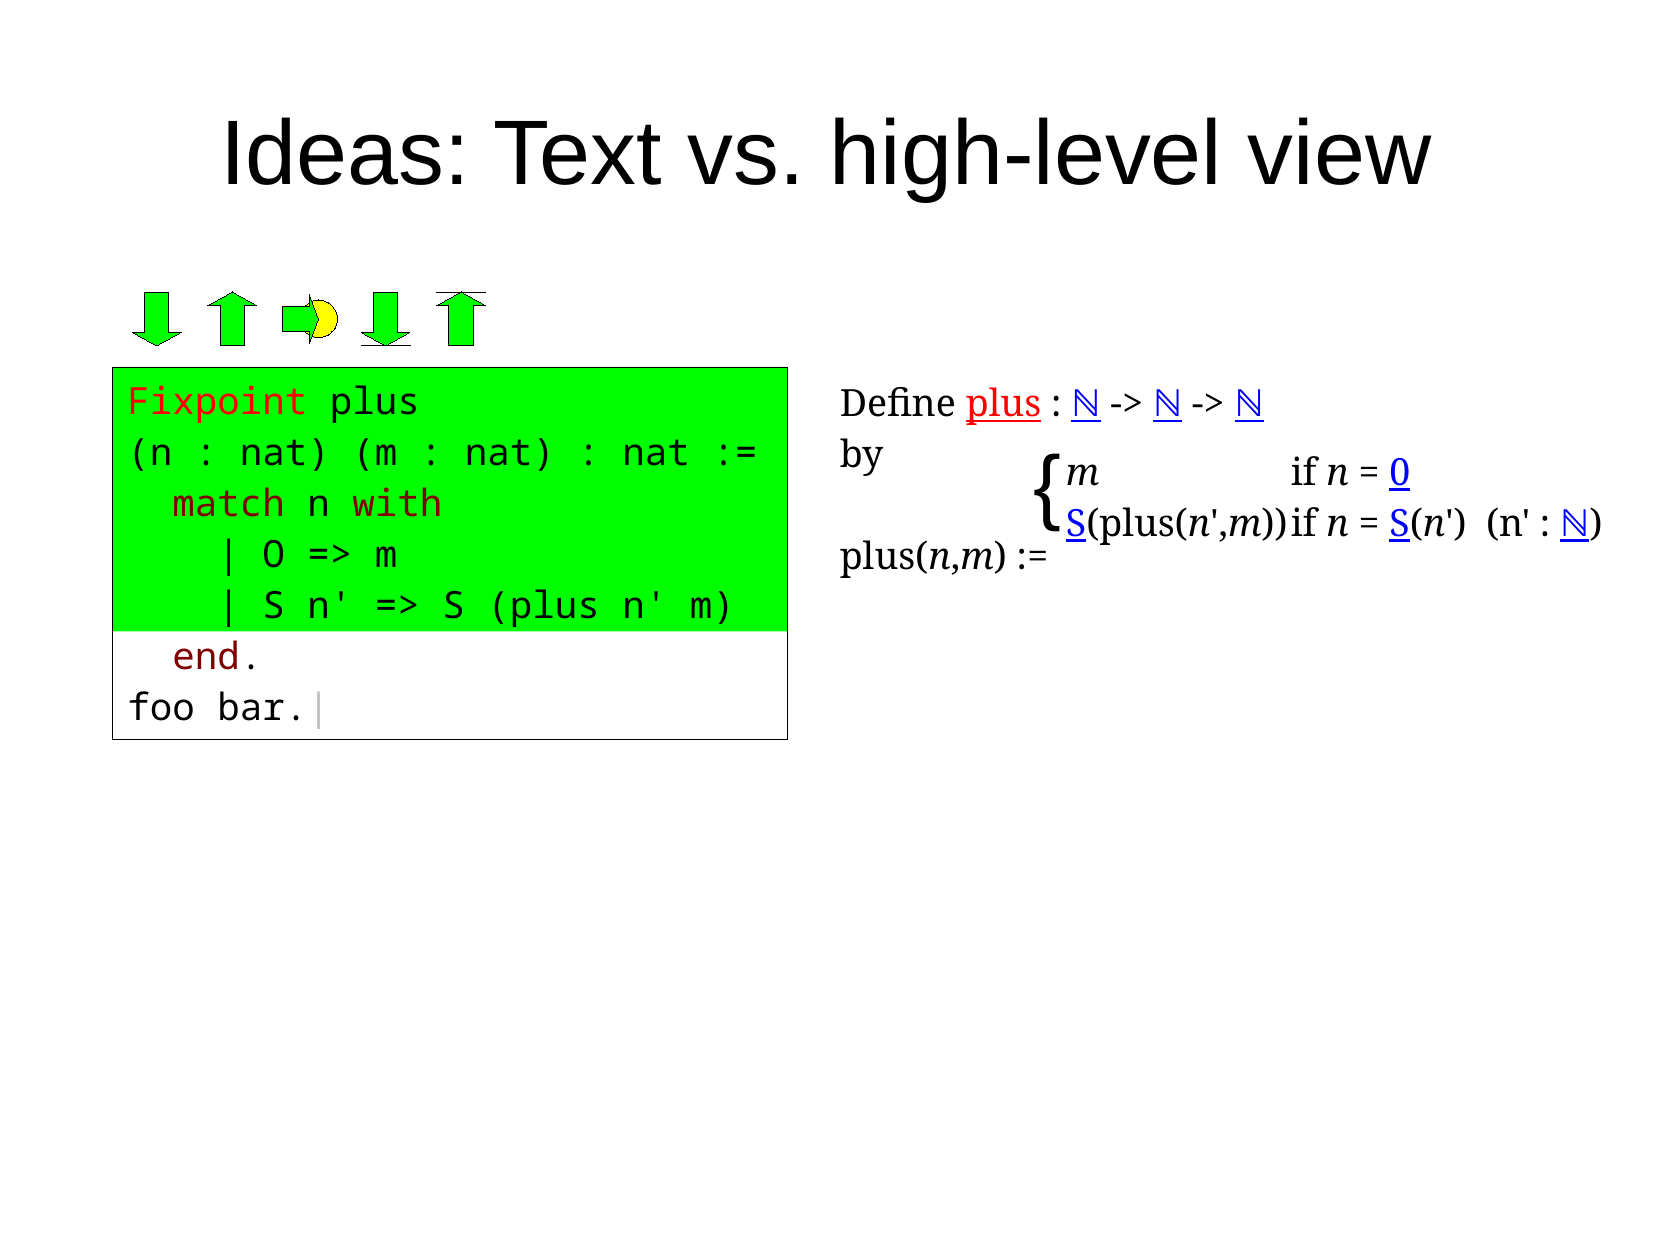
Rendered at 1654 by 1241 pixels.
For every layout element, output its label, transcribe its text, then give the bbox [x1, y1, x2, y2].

text_box [207, 291, 257, 346]
text_box [361, 292, 410, 345]
text_box [132, 292, 182, 346]
title Ideas: Text vs. high-level view [82, 56, 1571, 250]
text_box Define plus : ℕ -> ℕ -> ℕ by plus(n,m) := [825, 369, 1313, 520]
text_box { [1018, 431, 1079, 561]
text_box [282, 294, 338, 344]
text_box [436, 293, 486, 346]
text_box m if n = 0 S(plus(n',m)) if n = S(n') (n' : ℕ) [1079, 438, 1596, 544]
text_box Fixpoint plus (n : nat) (m : nat) : nat := match n with | O => m | S n' => S (plus n' m) end. foo bar.| [112, 367, 788, 687]
